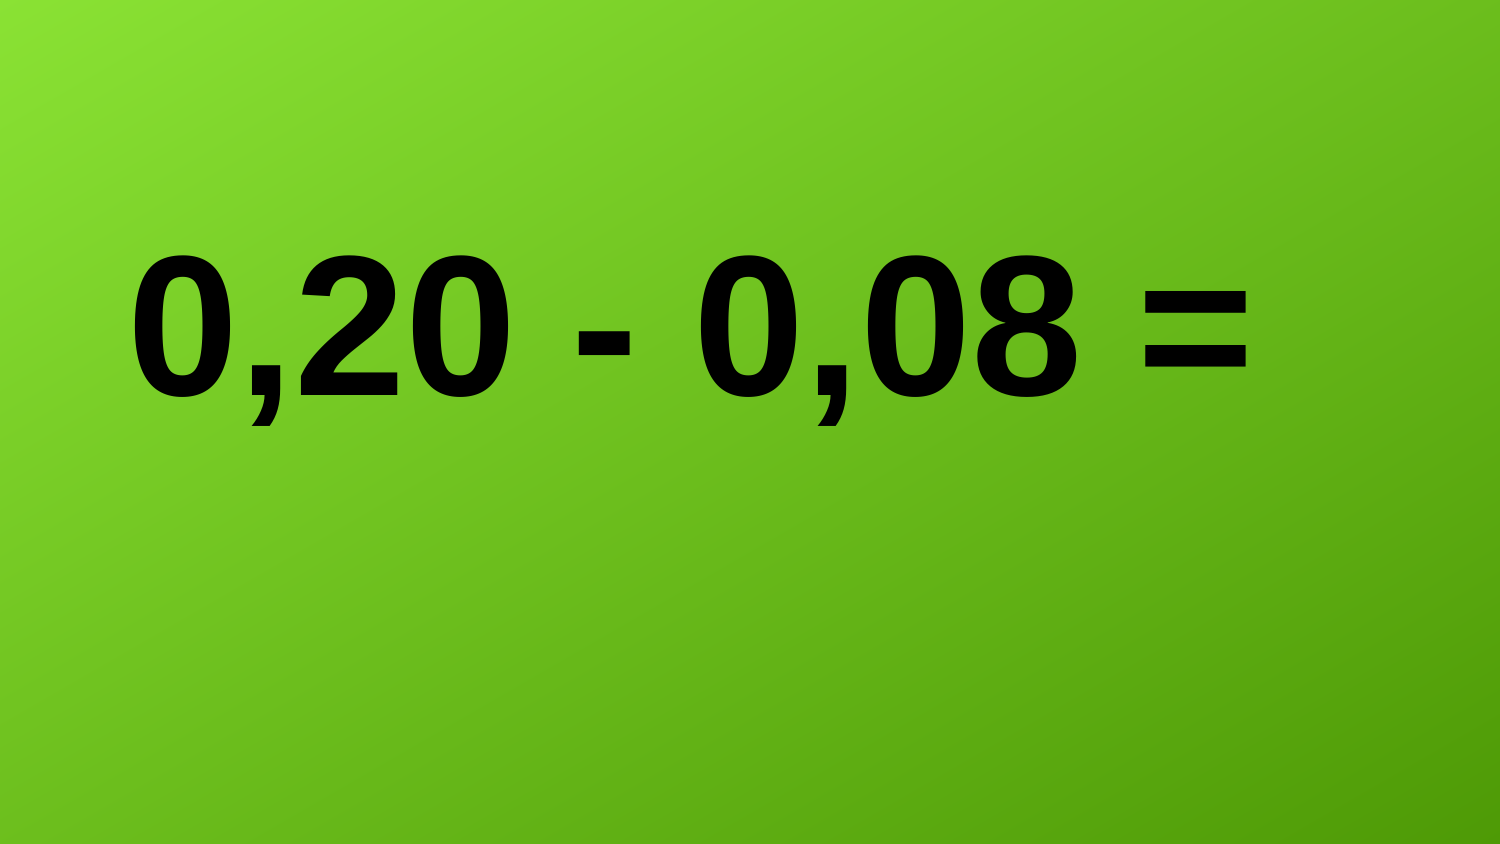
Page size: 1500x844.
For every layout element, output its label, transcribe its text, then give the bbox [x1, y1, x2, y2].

title 0,20 - 0,08 = [112, 259, 1388, 450]
